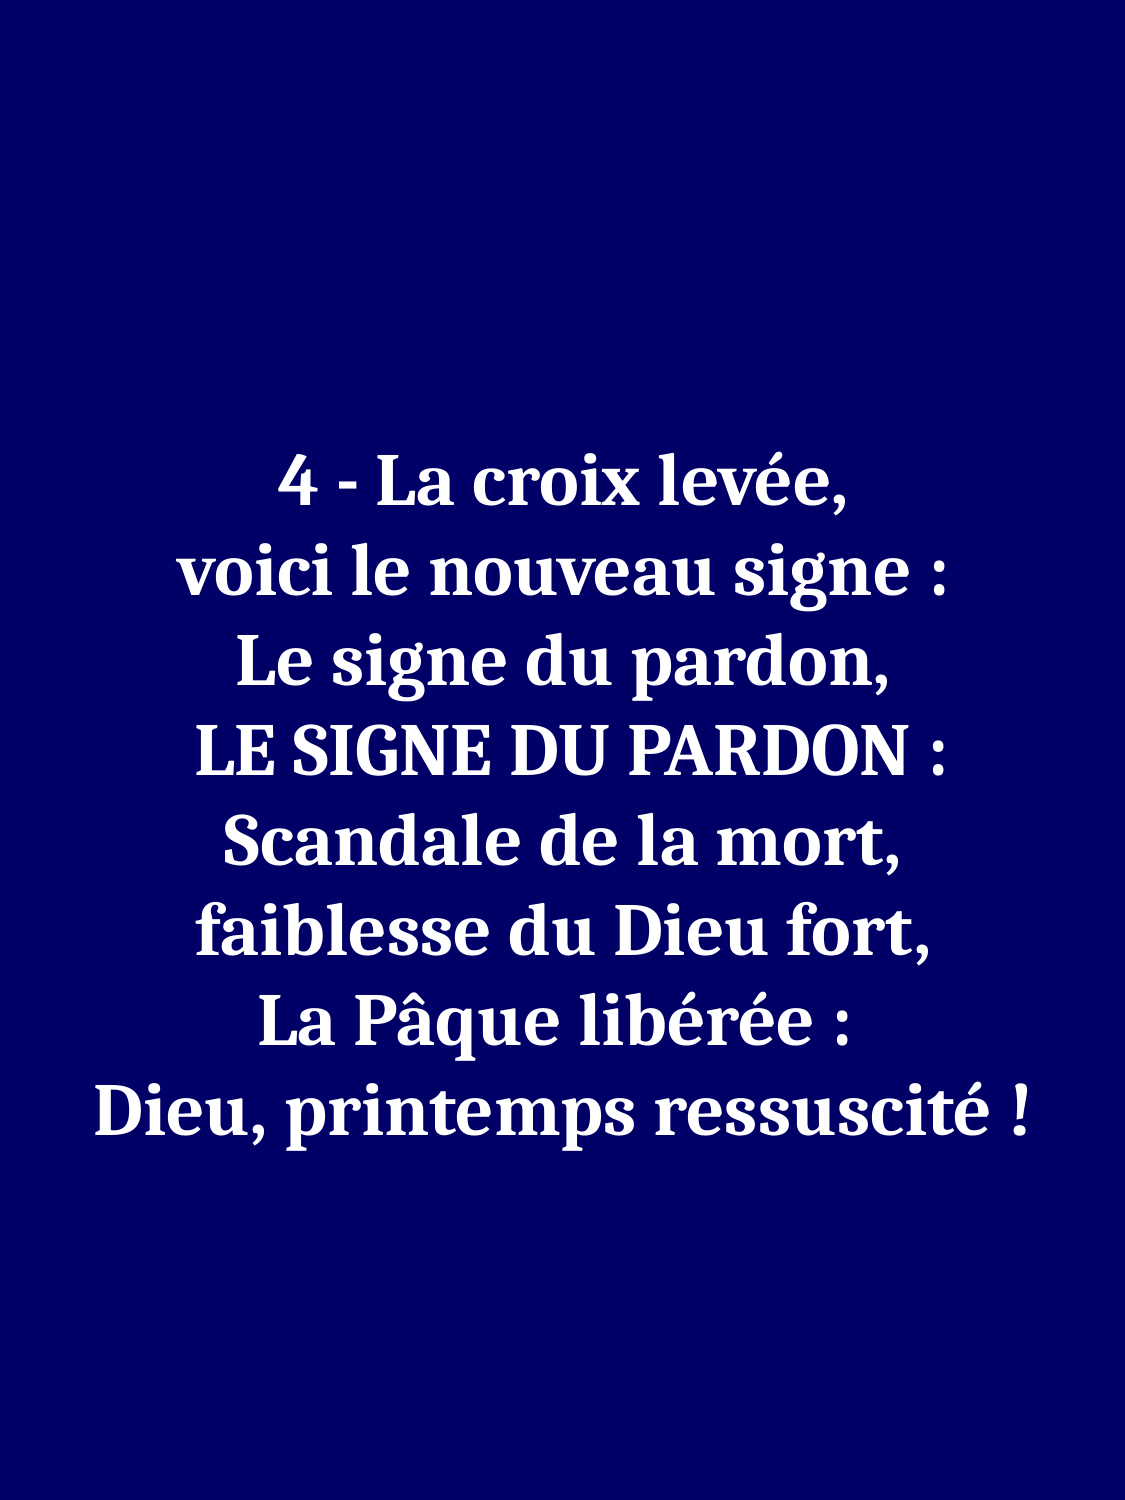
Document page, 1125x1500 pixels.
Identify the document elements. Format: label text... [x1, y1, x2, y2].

text_box 4 - La croix levée, voici le nouveau signe : Le signe du pardon, LE SIGNE DU PARDON : Scandale de la mort, faiblesse du Dieu fort, La Pâque libérée : Dieu, printemps ressuscité ! [0, 377, 1125, 1174]
